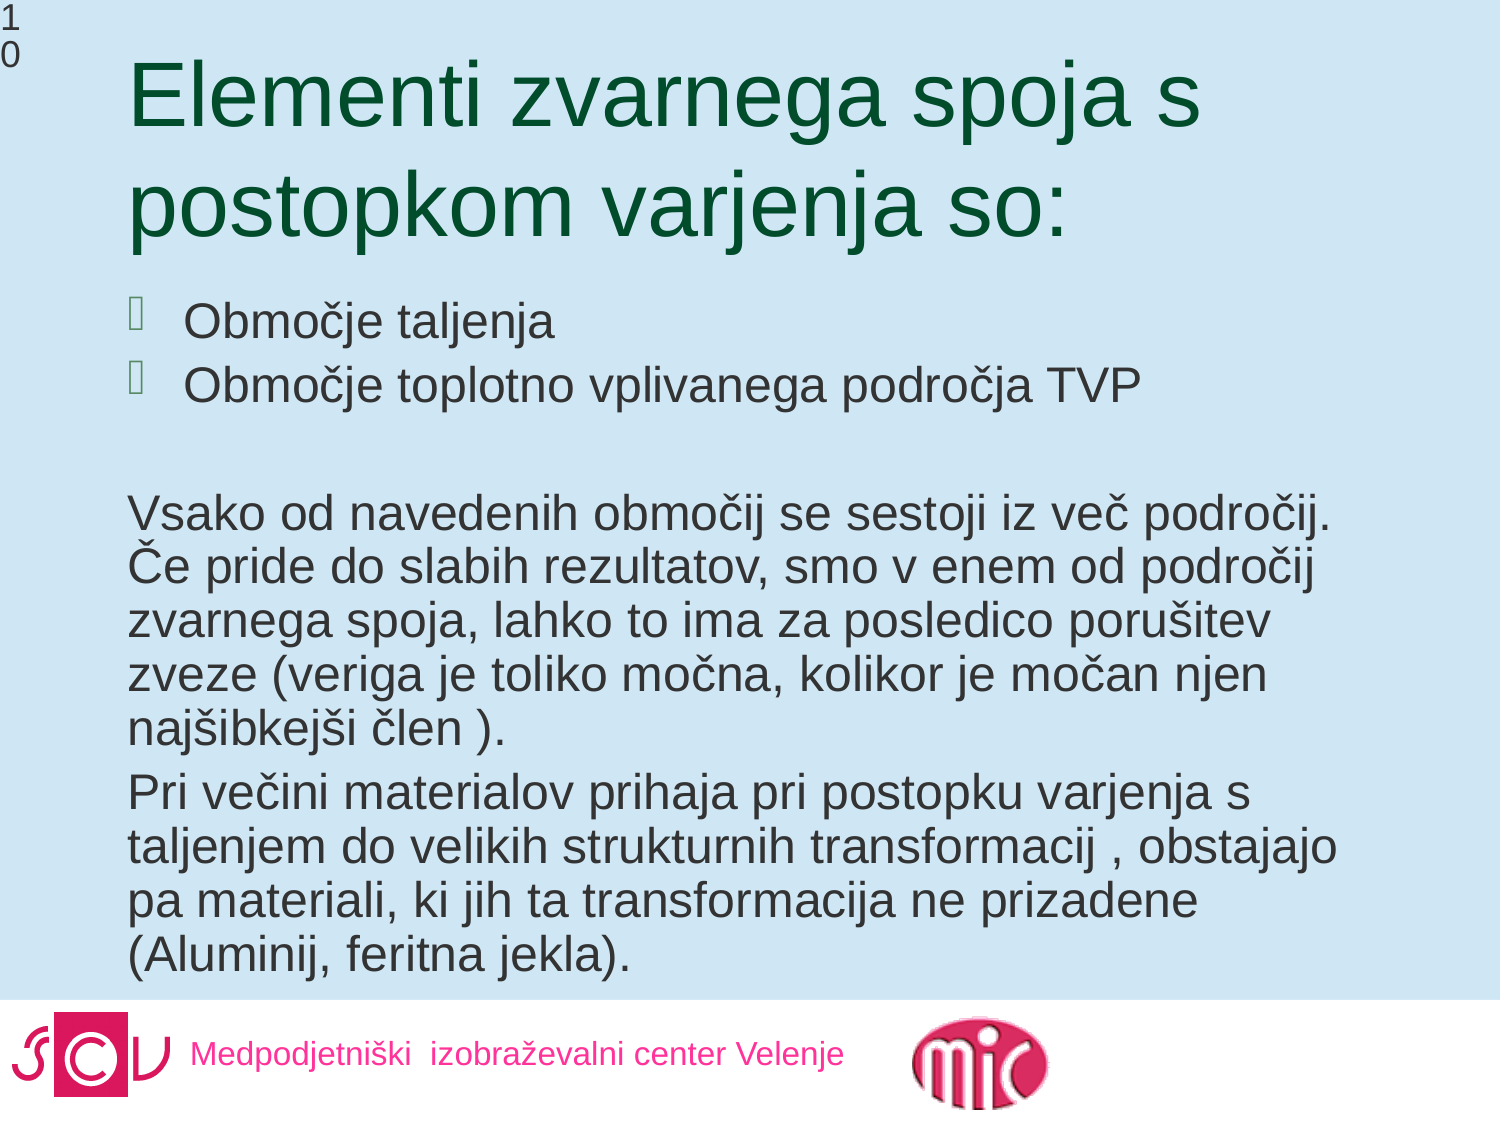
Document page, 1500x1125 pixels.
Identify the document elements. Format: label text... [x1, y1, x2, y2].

list Območje taljenja Območje toplotno vplivanega področja TVP Vsako od navedenih območij se sestoji iz več področij. Če pride do slabih rezultatov, smo v enem od področij zvarnega spoja, lahko to ima za posledico porušitev zveze (veriga je toliko močna, kolikor je močan njen najšibkejši člen ). Pri večini materialov prihaja pri postopku varjenja s taljenjem do velikih strukturnih transformacij , obstajajo pa materiali, ki jih ta transformacija ne prizadene (Aluminij, feritna jekla). [112, 287, 1413, 1000]
picture [912, 1012, 1050, 1110]
title Elementi zvarnega spoja s postopkom varjenja so: [112, 75, 1388, 263]
picture [12, 1012, 170, 1097]
